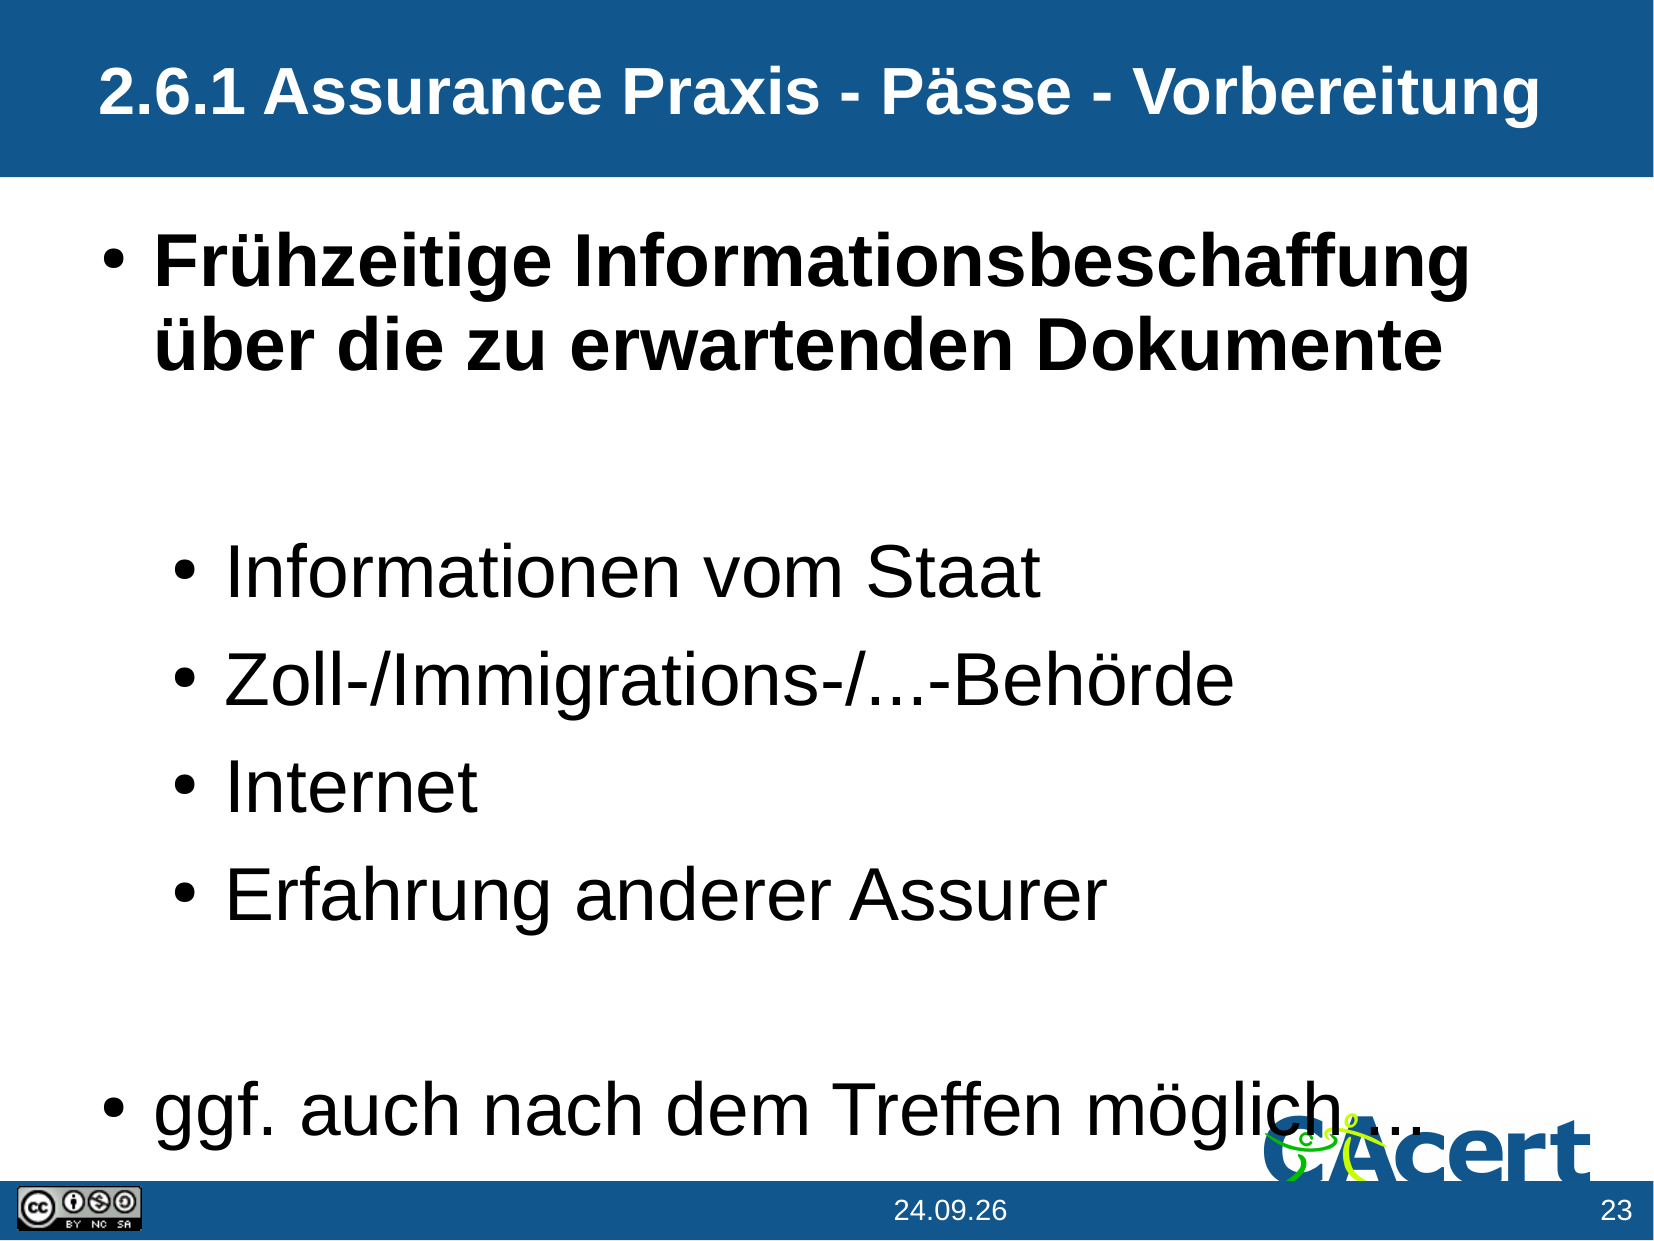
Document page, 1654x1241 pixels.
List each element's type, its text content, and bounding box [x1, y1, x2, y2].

picture [1263, 1112, 1591, 1181]
title 2.6.1 Assurance Praxis - Pässe - Vorbereitung [76, 17, 1565, 166]
picture [17, 1186, 142, 1231]
list Frühzeitige Informationsbeschaffung über die zu erwartenden Dokumente Informationen vom Staat Zoll-/Immigrations-/...-Behörde Internet Erfahrung anderer Assurer ggf. auch nach dem Treffen möglich ... [82, 218, 1571, 1152]
